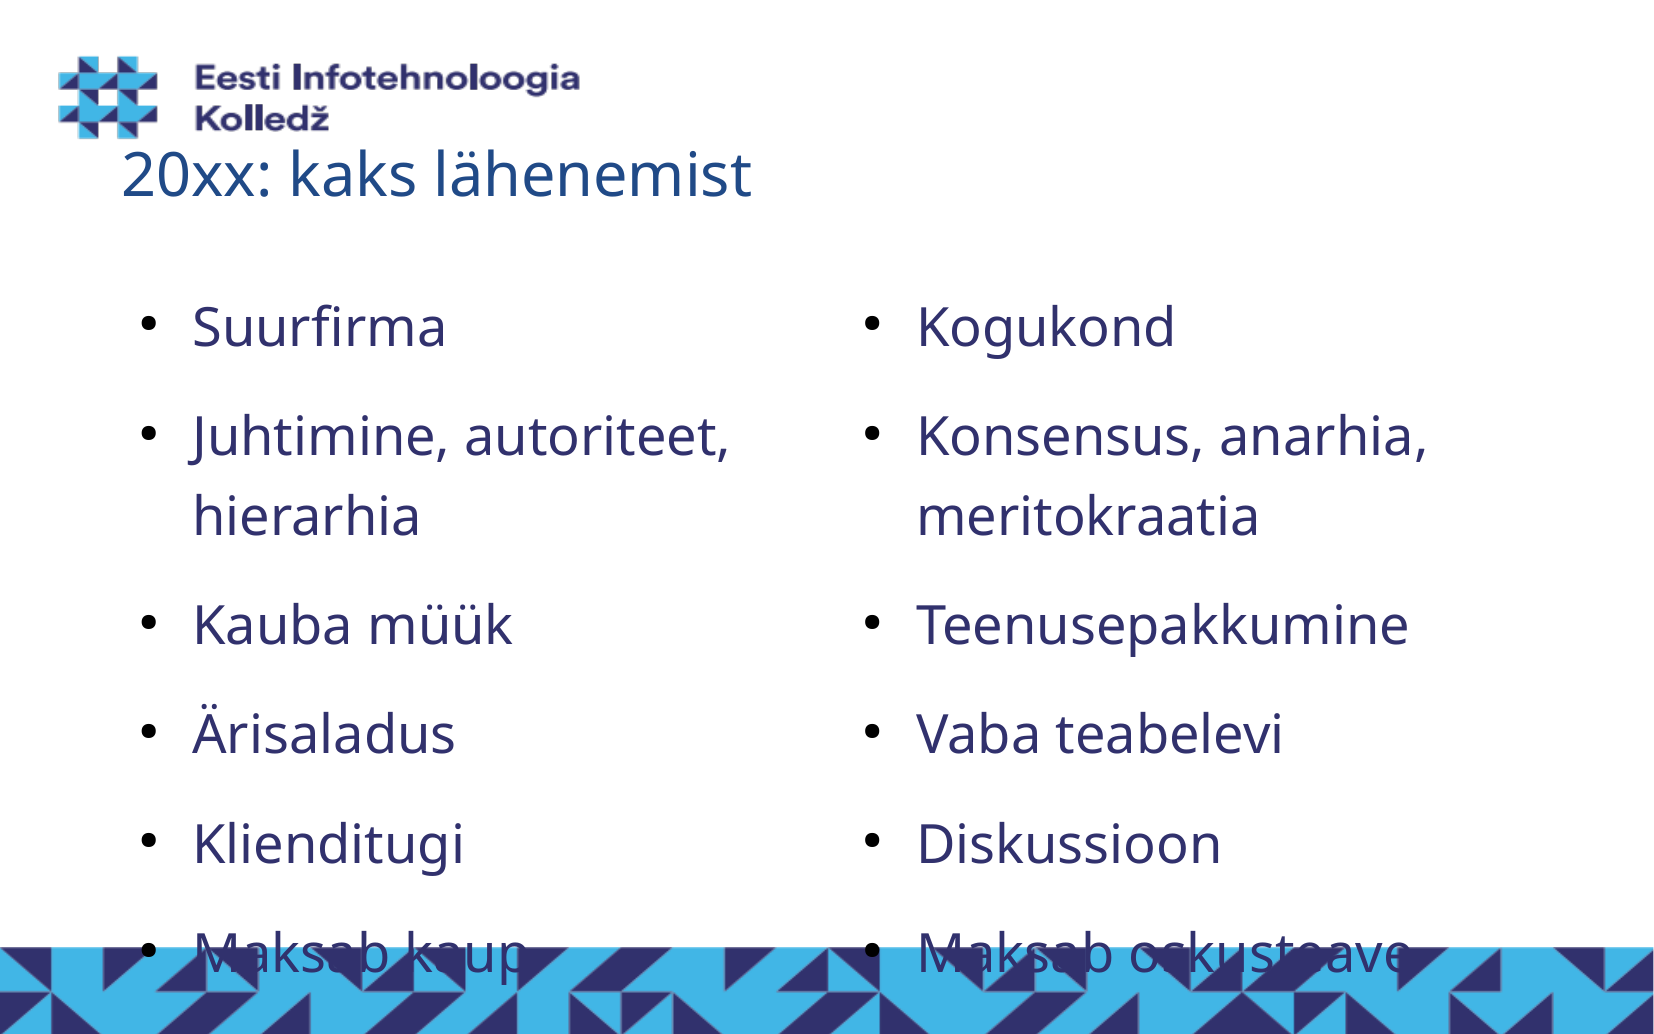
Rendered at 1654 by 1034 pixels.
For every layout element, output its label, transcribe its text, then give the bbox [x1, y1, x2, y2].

list Kogukond Konsensus, anarhia, meritokraatia Teenusepakkumine Vaba teabelevi Diskussioon Maksab oskusteave [845, 287, 1534, 1034]
list Suurfirma Juhtimine, autoriteet, hierarhia Kauba müük Ärisaladus Klienditugi Maksab kaup [121, 287, 811, 965]
title 20xx: kaks lähenemist [121, 85, 1534, 259]
